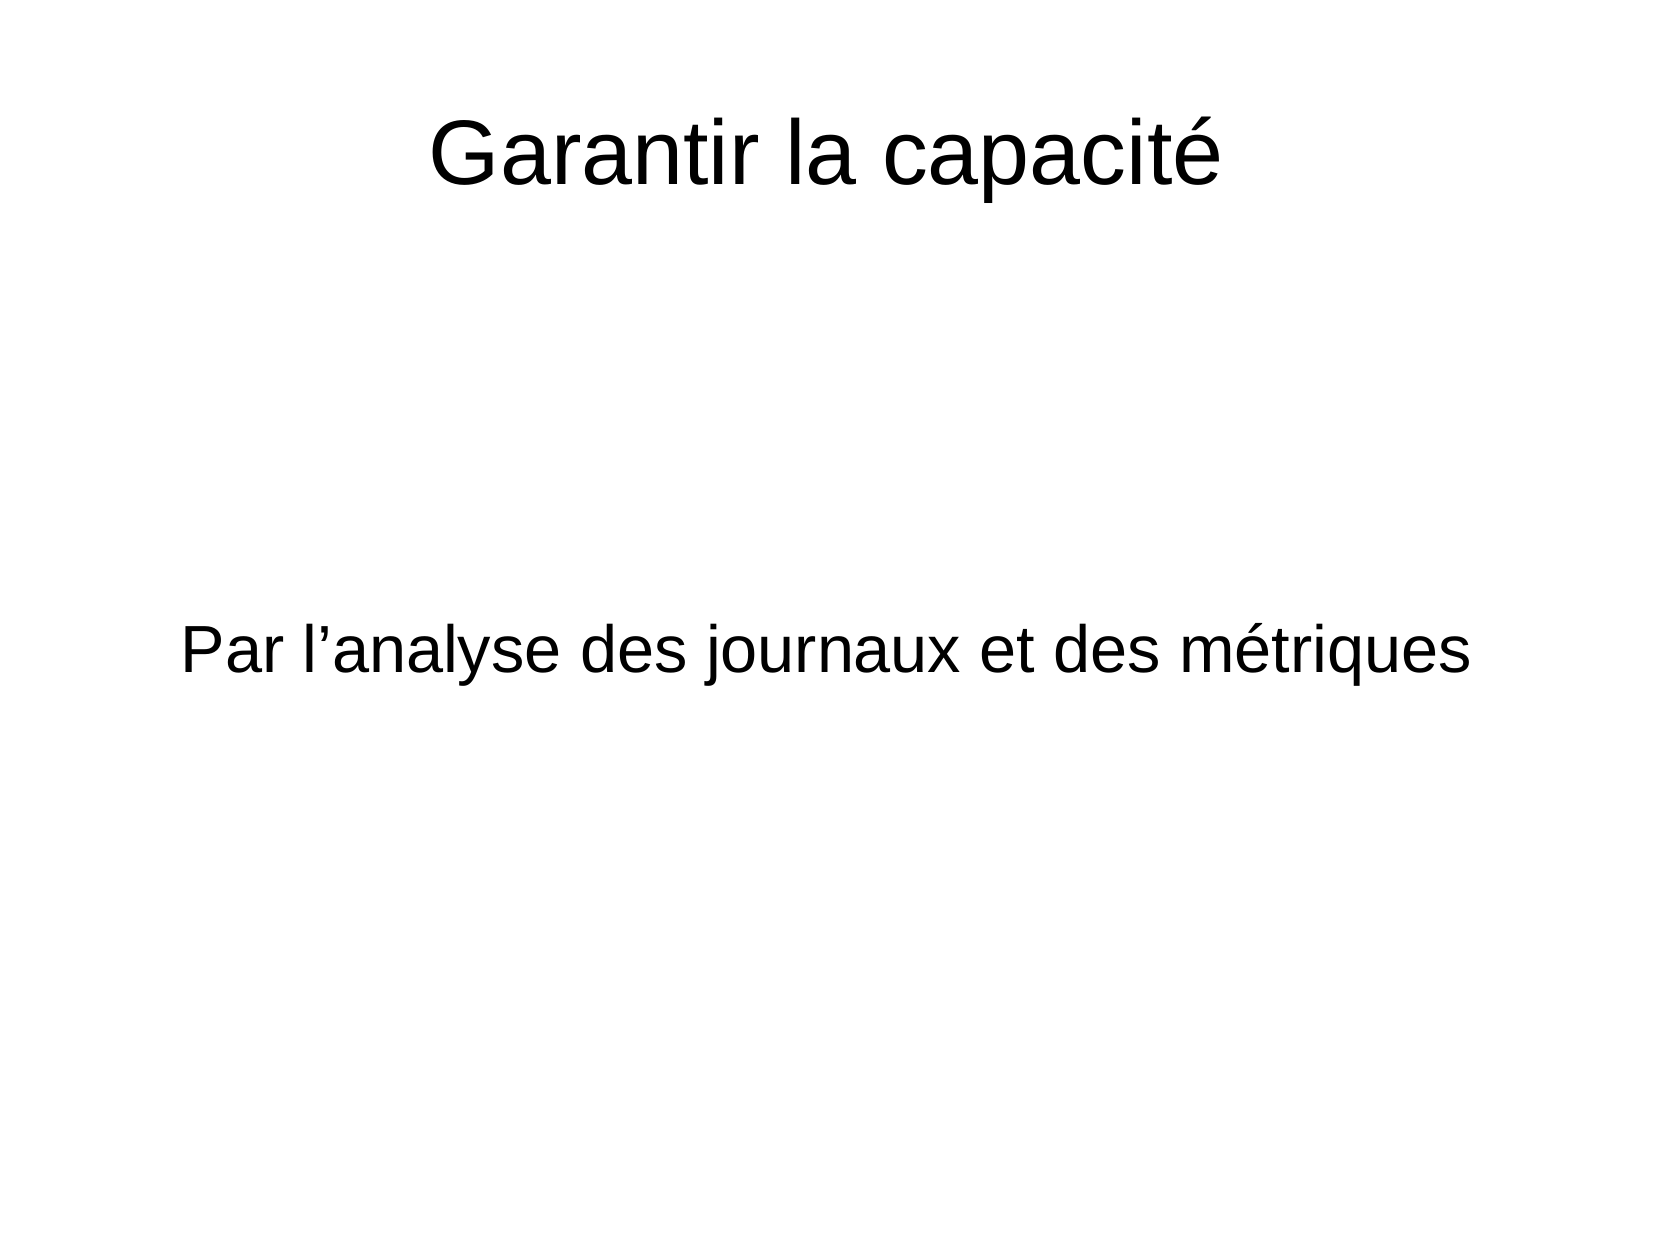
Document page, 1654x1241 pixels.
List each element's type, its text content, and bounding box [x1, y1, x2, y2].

title Garantir la capacité [82, 49, 1571, 257]
subtitle Par l’analyse des journaux et des métriques [82, 290, 1571, 1010]
